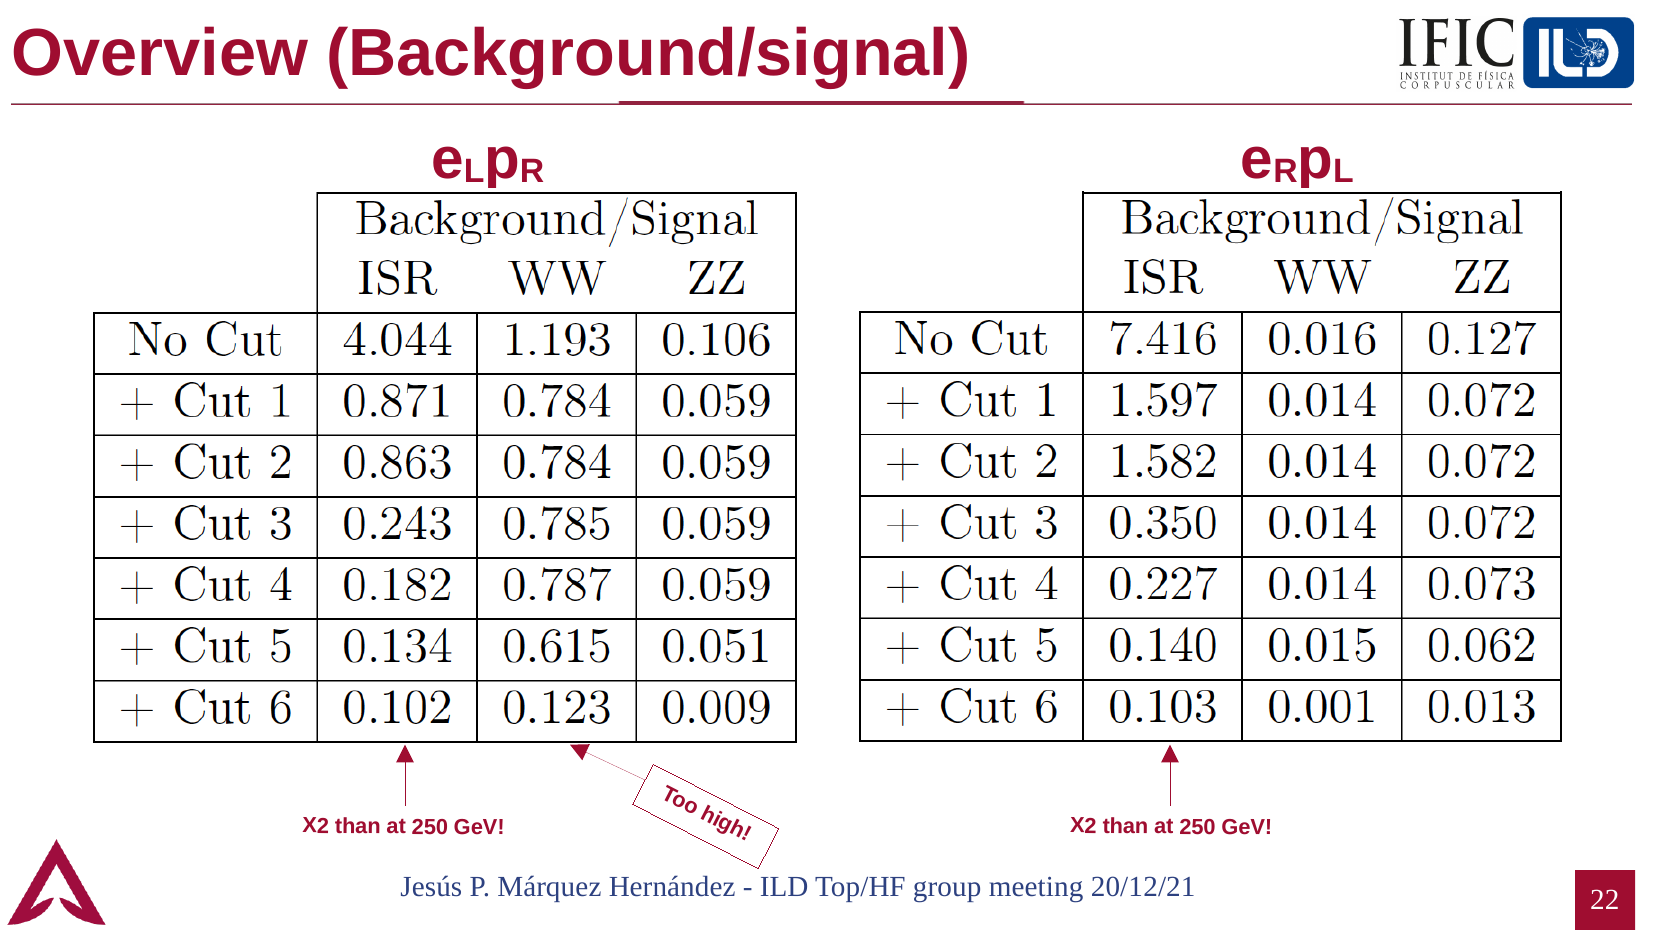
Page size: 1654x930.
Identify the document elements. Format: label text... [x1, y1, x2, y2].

picture [11, 101, 1632, 105]
picture [7, 839, 106, 925]
text_box X2 than at 250 GeV! [285, 805, 523, 856]
text_box eLpR [405, 118, 571, 188]
picture [855, 188, 1564, 745]
picture [89, 188, 799, 745]
picture [1522, 14, 1635, 90]
text_box eRpL [1214, 118, 1380, 188]
text_box Too high! [632, 764, 779, 869]
picture [1500, 16, 1517, 92]
title Overview (Background/signal) [11, 14, 1500, 102]
text_box X2 than at 250 GeV! [1052, 805, 1291, 856]
